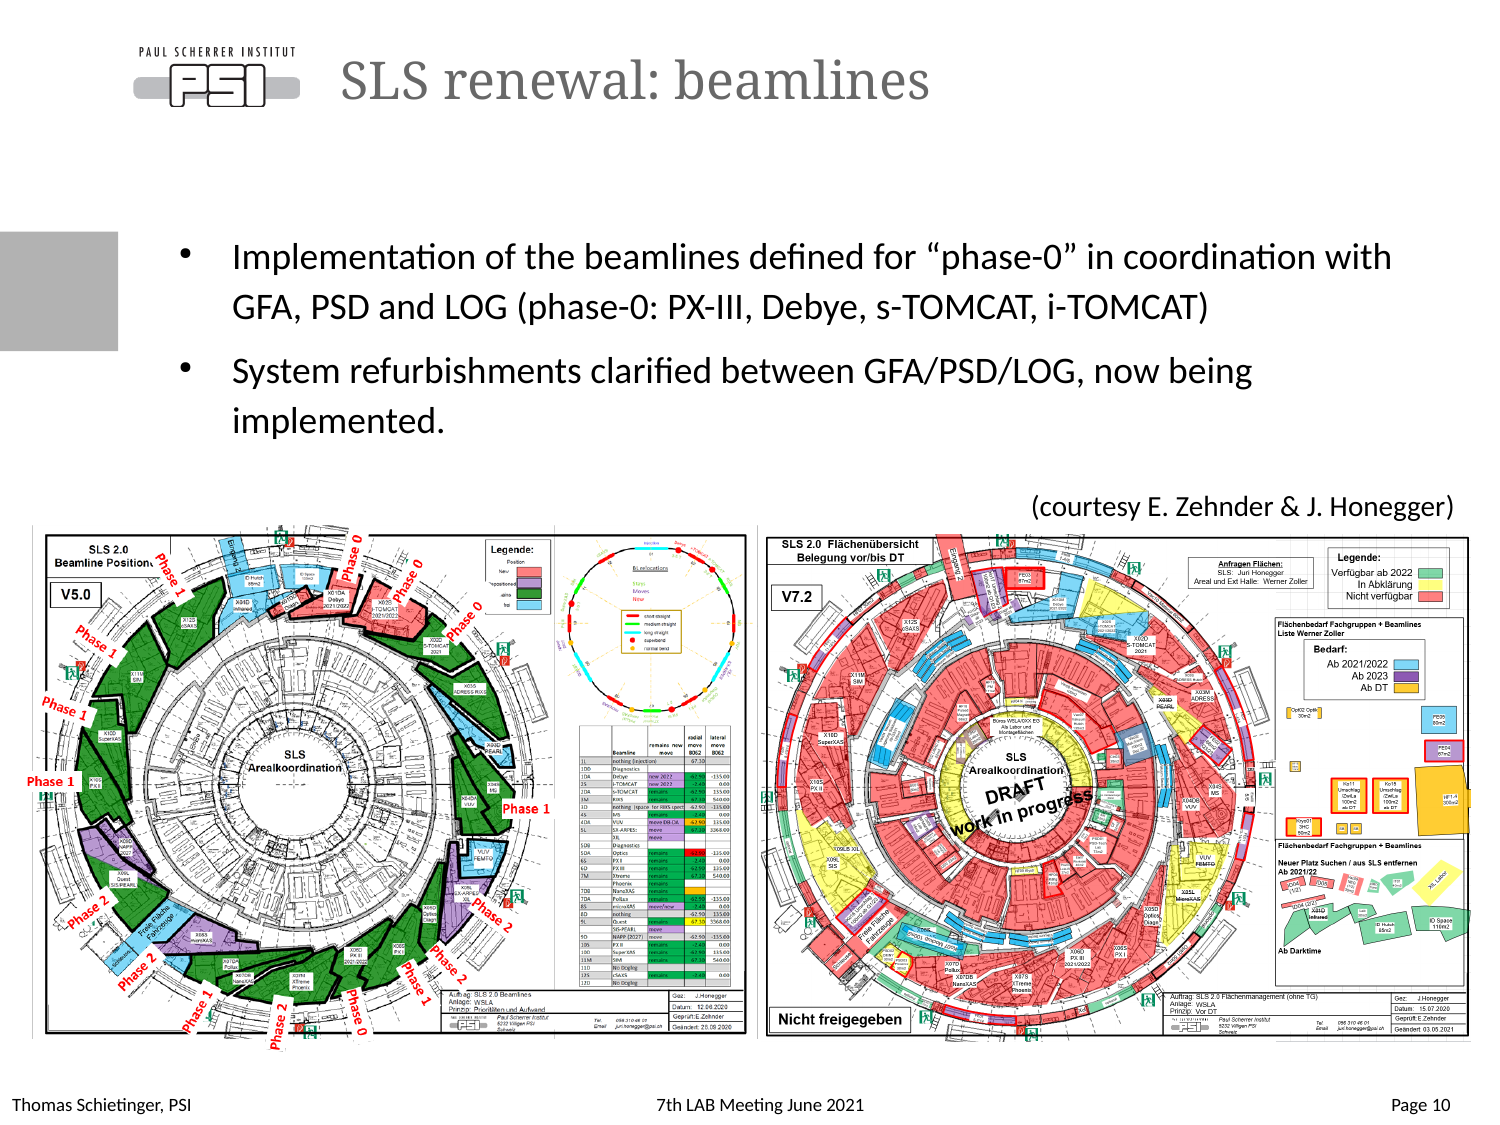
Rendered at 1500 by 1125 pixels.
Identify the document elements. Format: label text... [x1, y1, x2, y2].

picture [761, 534, 1471, 1043]
text_box (courtesy E. Zehnder & J. Honegger) [1016, 486, 1470, 531]
picture [17, 522, 758, 1062]
title SLS renewal: beamlines [340, 47, 1442, 132]
list Implementation of the beamlines defined for “phase-0” in coordination with GFA, PSD and LOG (phase-0: PX-III, Debye, s-TOMCAT, i-TOMCAT) System refurbishments clarified between GFA/PSD/LOG, now being implemented. [161, 227, 1425, 848]
